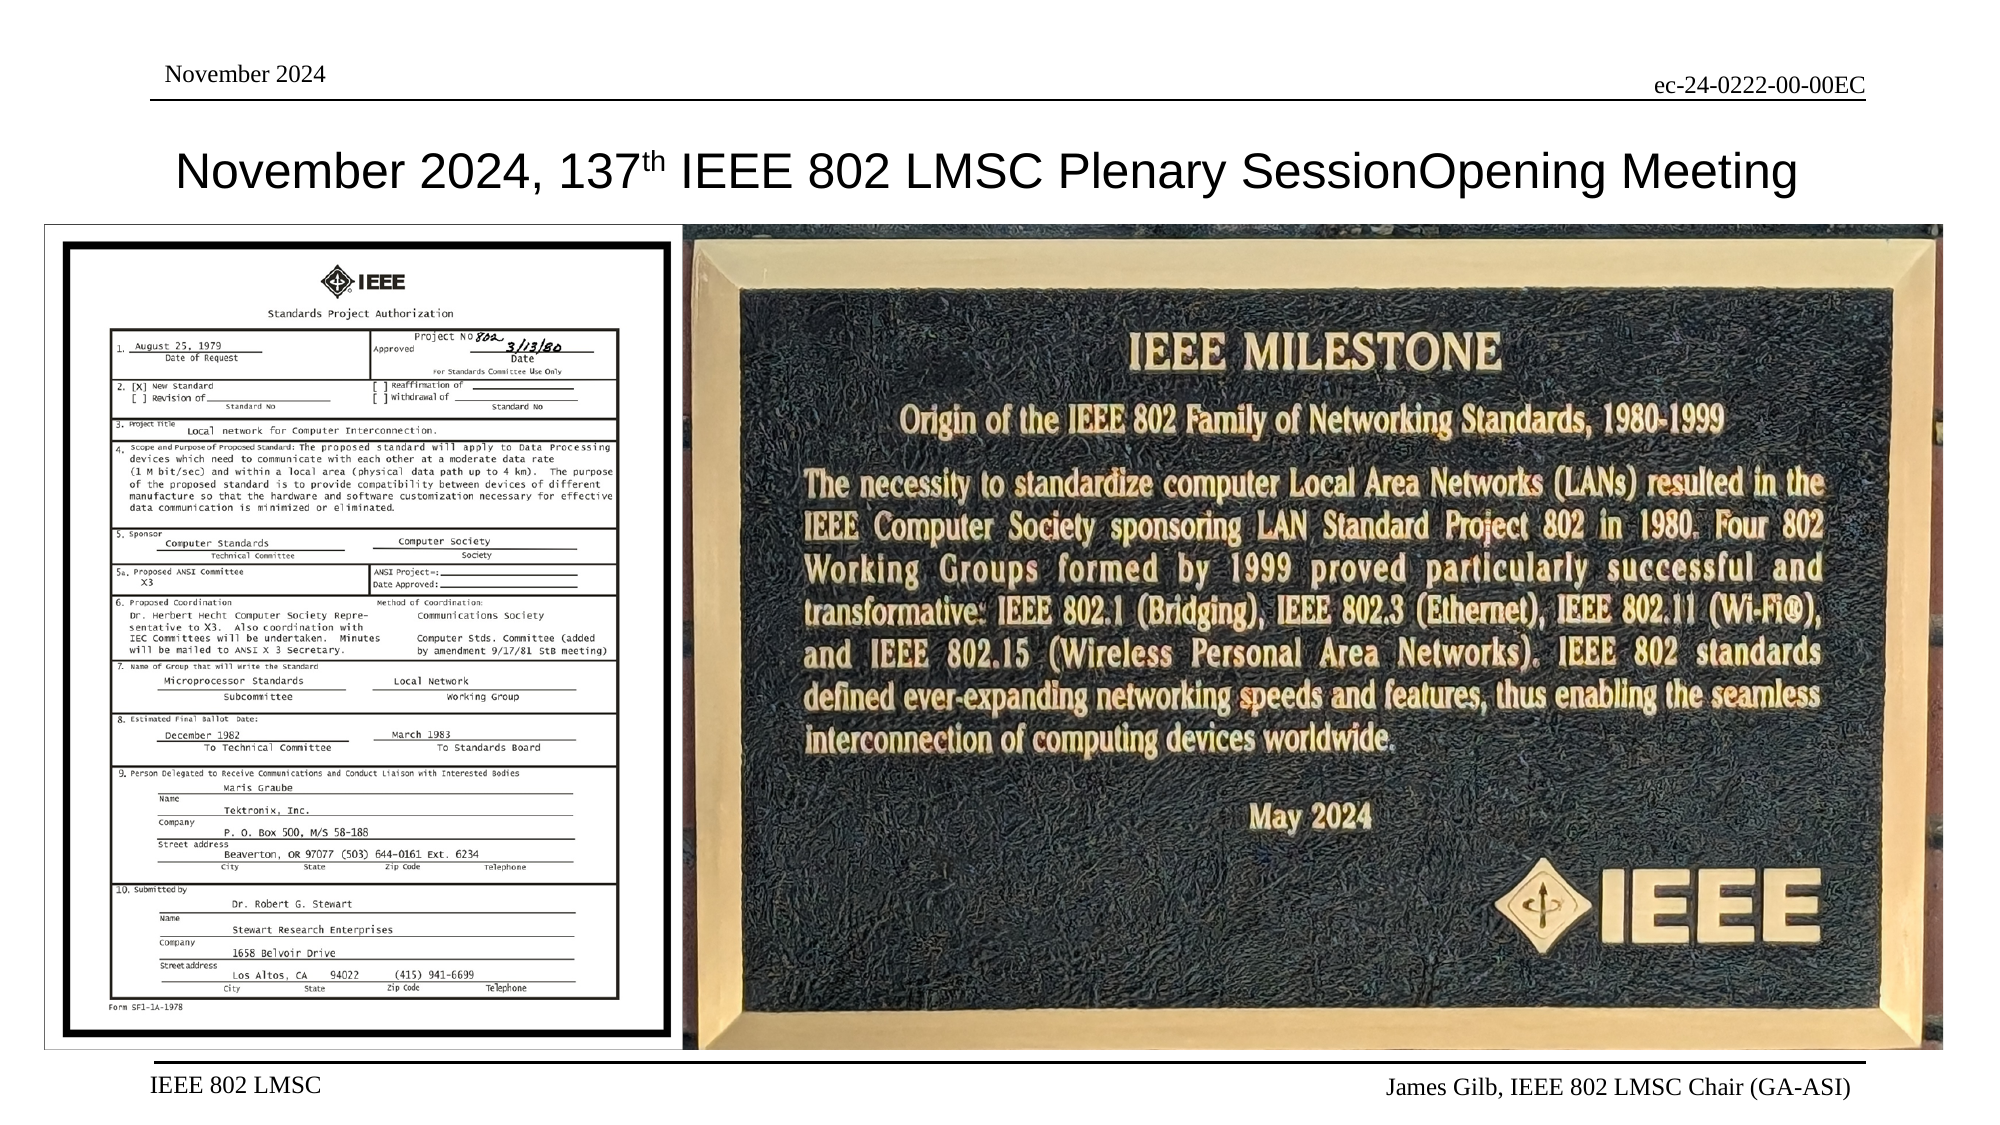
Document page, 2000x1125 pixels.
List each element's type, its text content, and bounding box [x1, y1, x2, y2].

subtitle November 2024, 137th IEEE 802 LMSC Plenary SessionOpening Meeting [112, 112, 1863, 224]
picture [44, 224, 1944, 1051]
